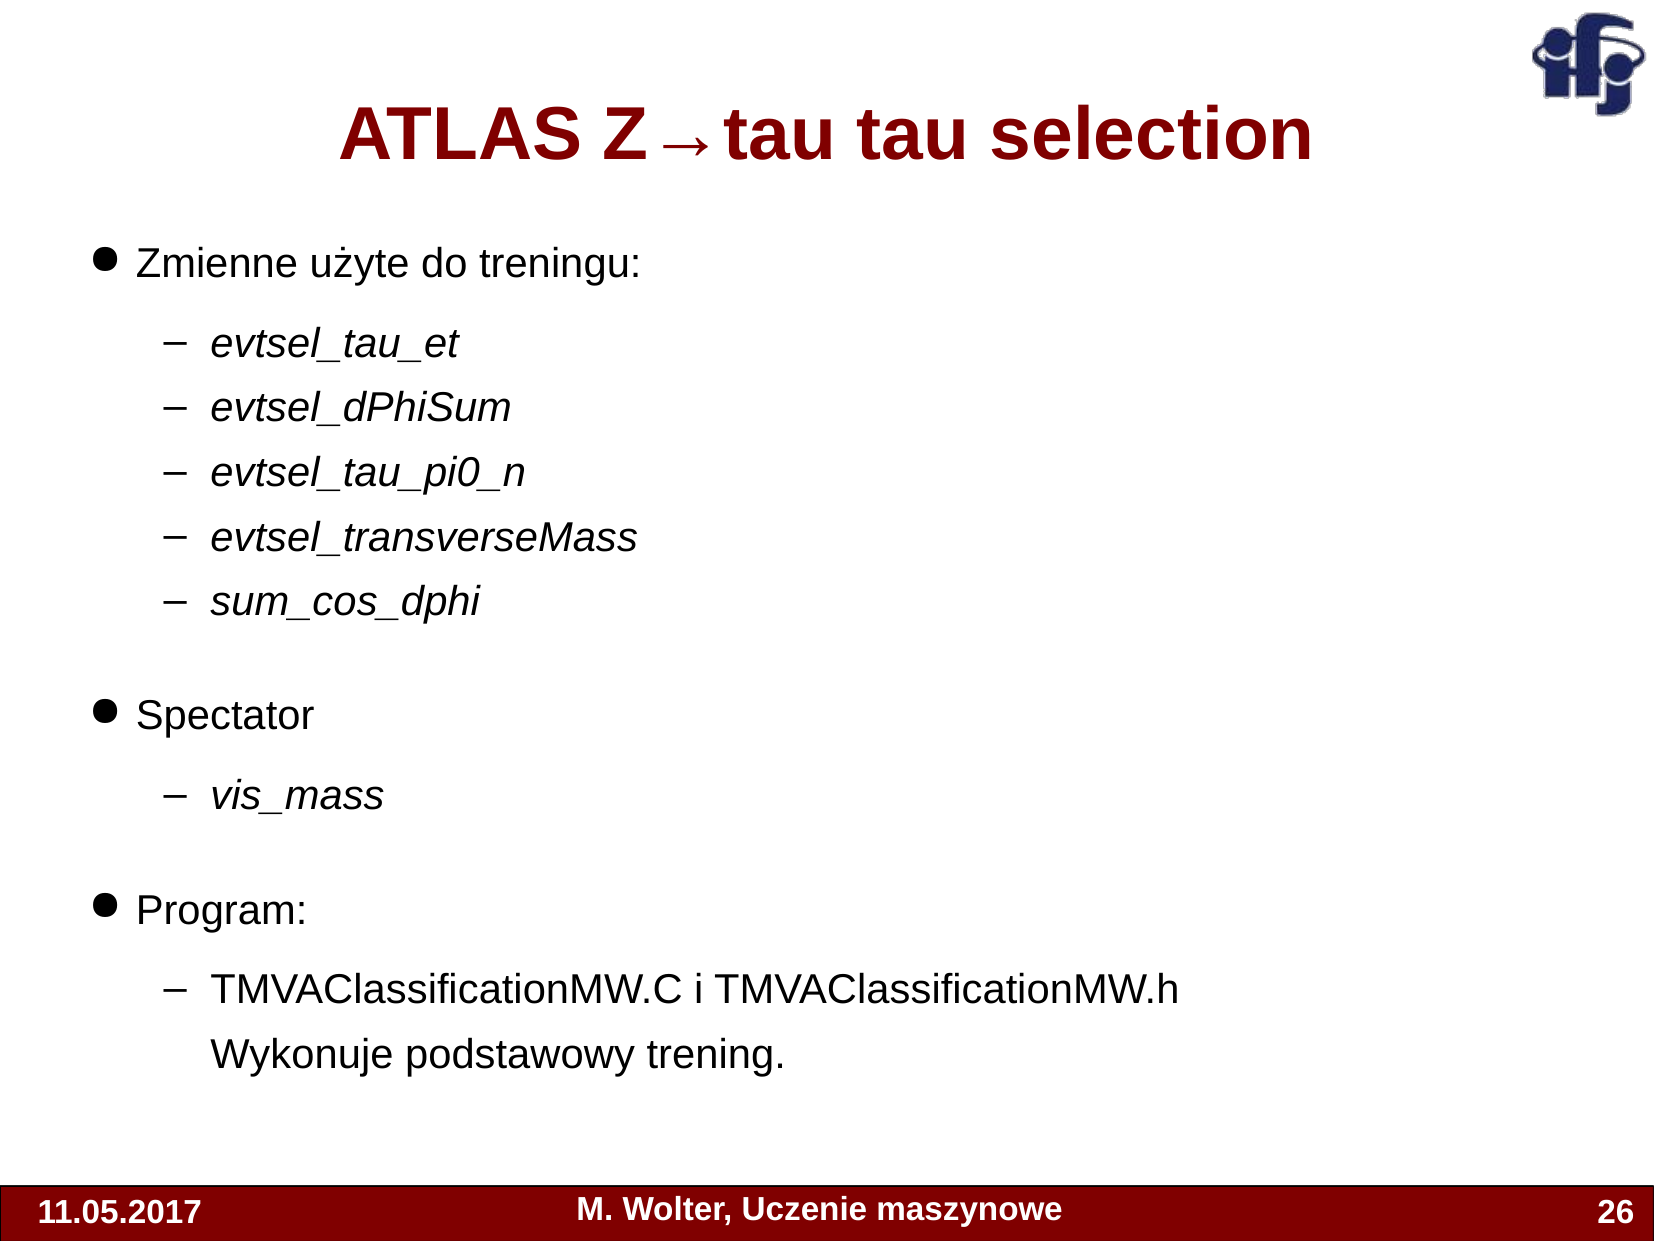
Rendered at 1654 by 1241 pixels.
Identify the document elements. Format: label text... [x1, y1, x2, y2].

list Zmienne użyte do treningu: evtsel_tau_et evtsel_dPhiSum evtsel_tau_pi0_n evtsel_transverseMass sum_cos_dphi Spectator vis_mass Program: TMVAClassificationMW.C i TMVAClassificationMW.h Wykonuje podstawowy trening. [88, 236, 1577, 1152]
title ATLAS Z→tau tau selection [82, 25, 1571, 233]
picture [1525, 0, 1654, 129]
